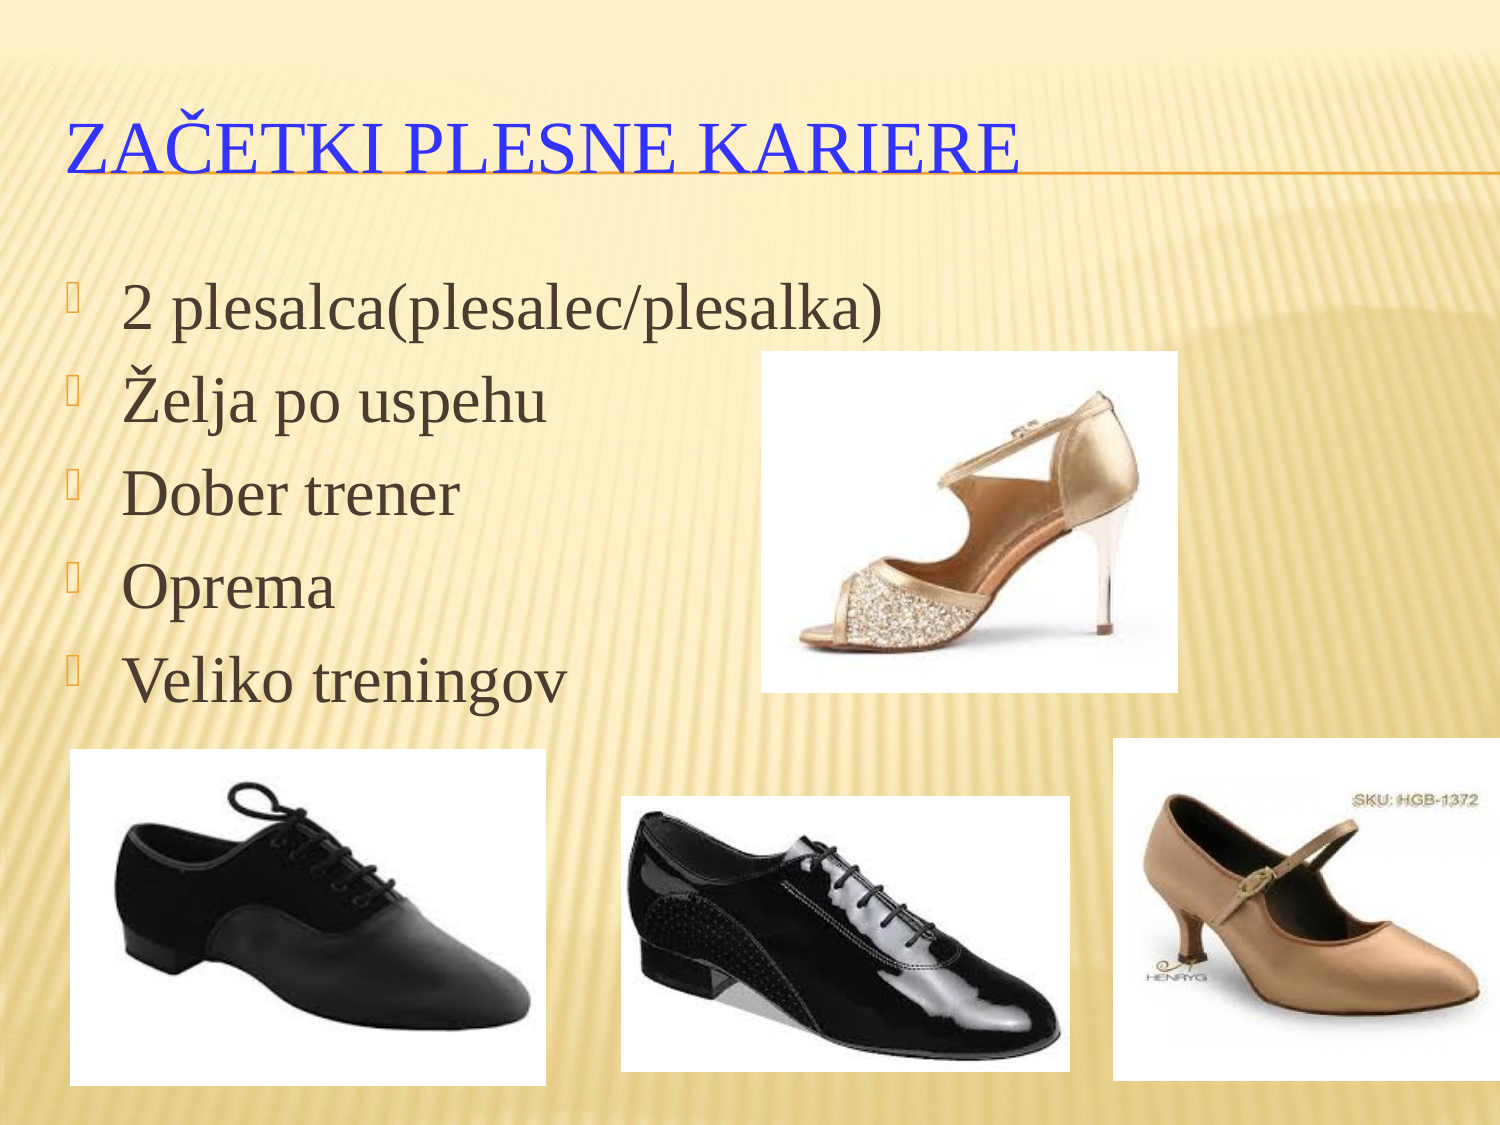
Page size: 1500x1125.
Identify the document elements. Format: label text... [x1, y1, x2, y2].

picture [0, 0, 1500, 1125]
title ZAČETKI PLESNE KARIERE [50, 75, 1475, 213]
list 2 plesalca(plesalec/plesalka) Želja po uspehu Dober trener Oprema Veliko treningov [50, 254, 1475, 998]
